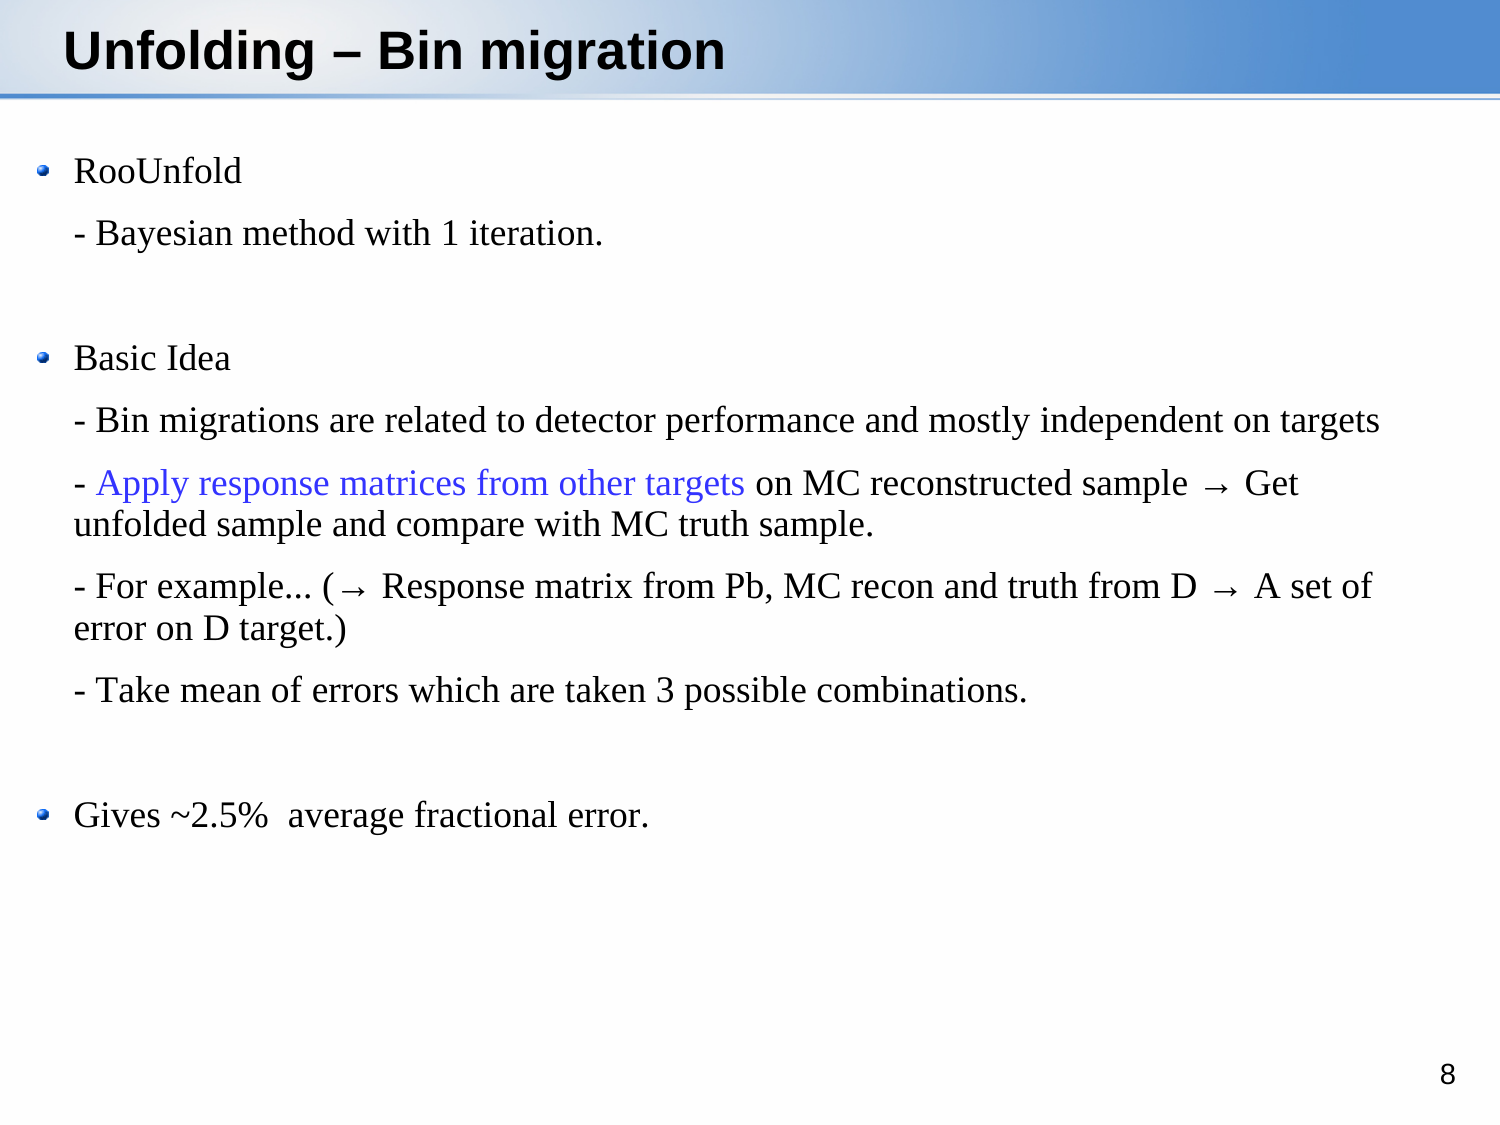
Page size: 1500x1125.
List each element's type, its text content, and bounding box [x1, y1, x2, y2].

title Unfolding – Bin migration [49, 12, 1463, 94]
picture [0, 0, 1500, 1125]
list RooUnfold - Bayesian method with 1 iteration. Basic Idea - Bin migrations are related to detector performance and mostly independent on targets - Apply response matrices from other targets on MC reconstructed sample → Get unfolded sample and compare with MC truth sample. - For example... (→ Response matrix from Pb, MC recon and truth from D → A set of error on D target.) - Take mean of errors which are taken 3 possible combinations. Gives ~2.5% average fractional error. [37, 149, 1436, 1088]
